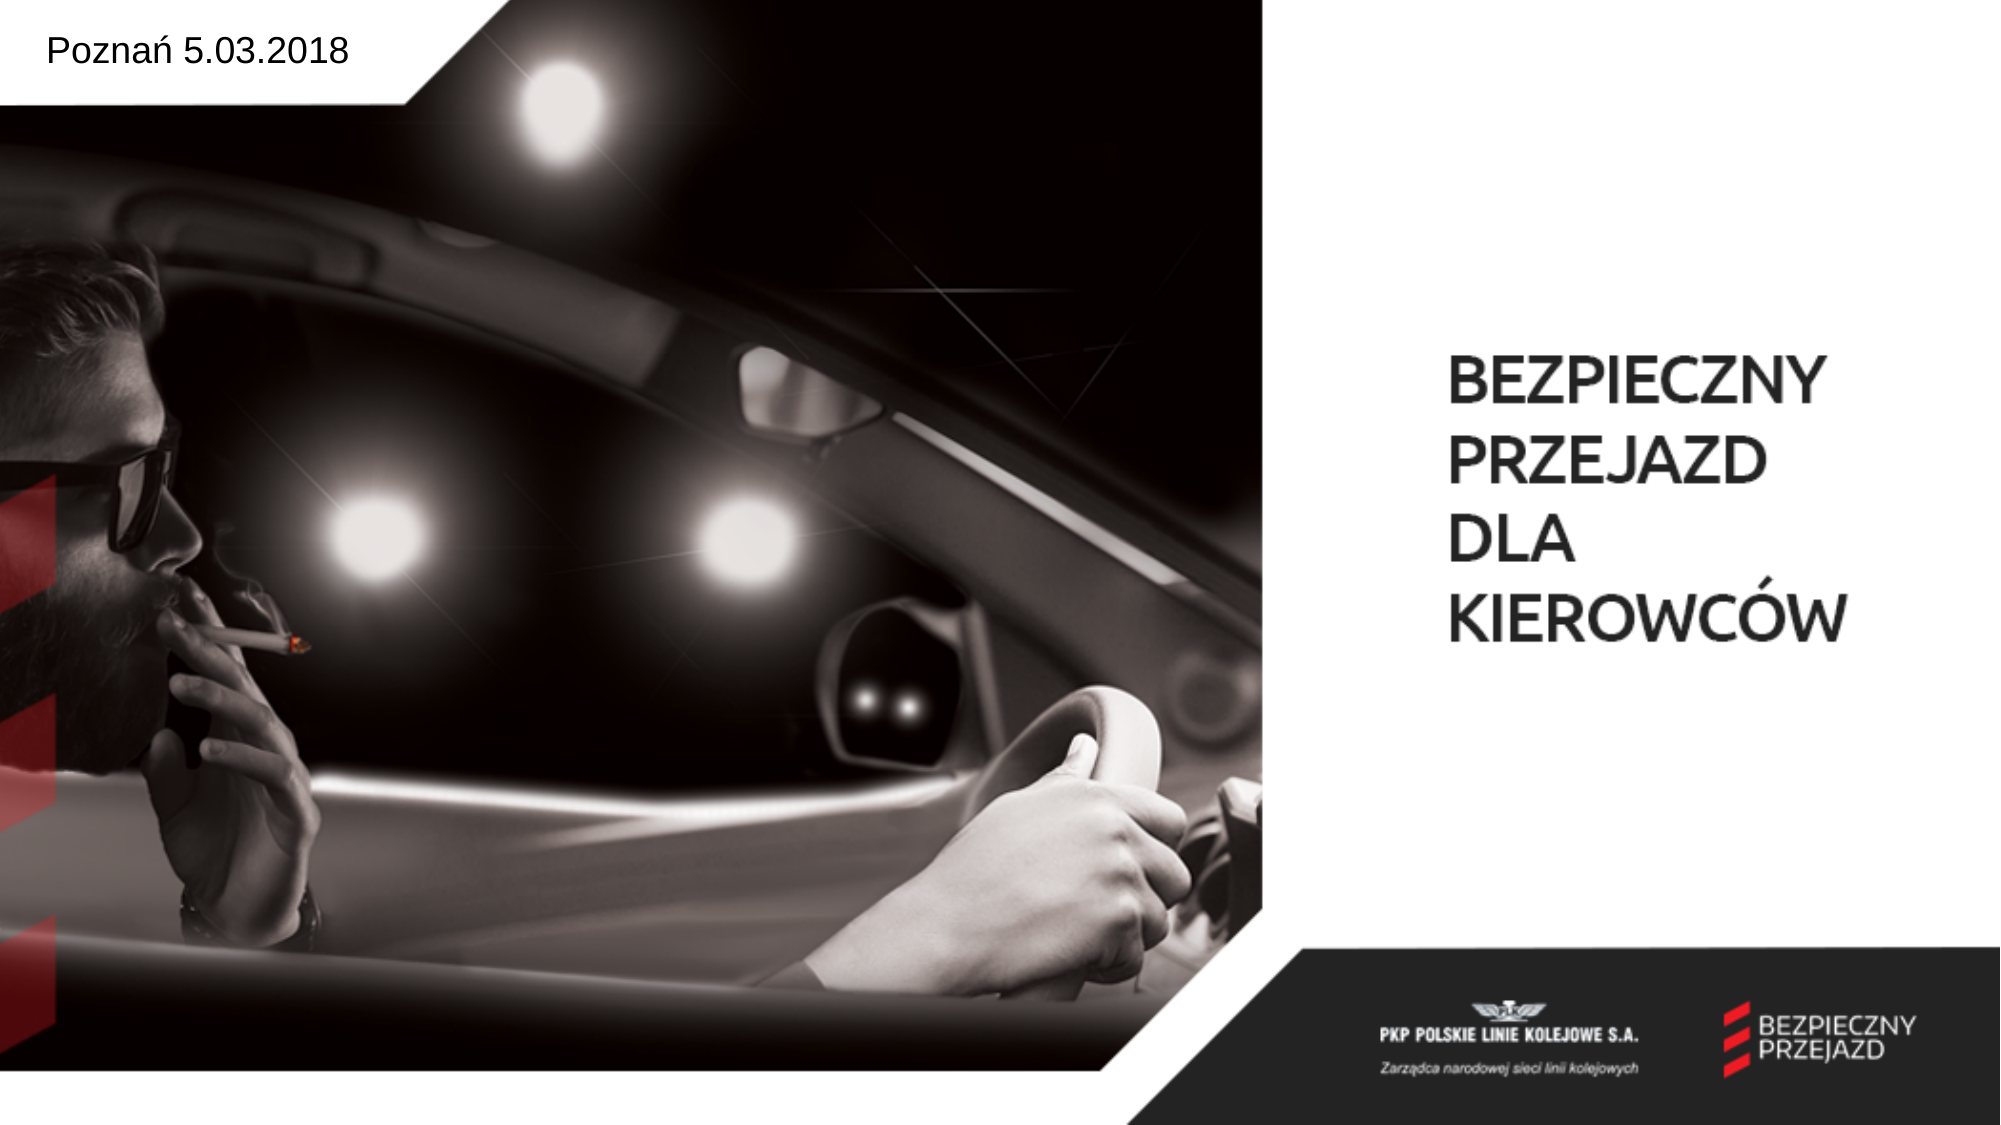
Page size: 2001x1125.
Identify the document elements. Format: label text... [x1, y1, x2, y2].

text_box Poznań 5.03.2018 [31, 18, 365, 79]
picture [0, 0, 2000, 1125]
